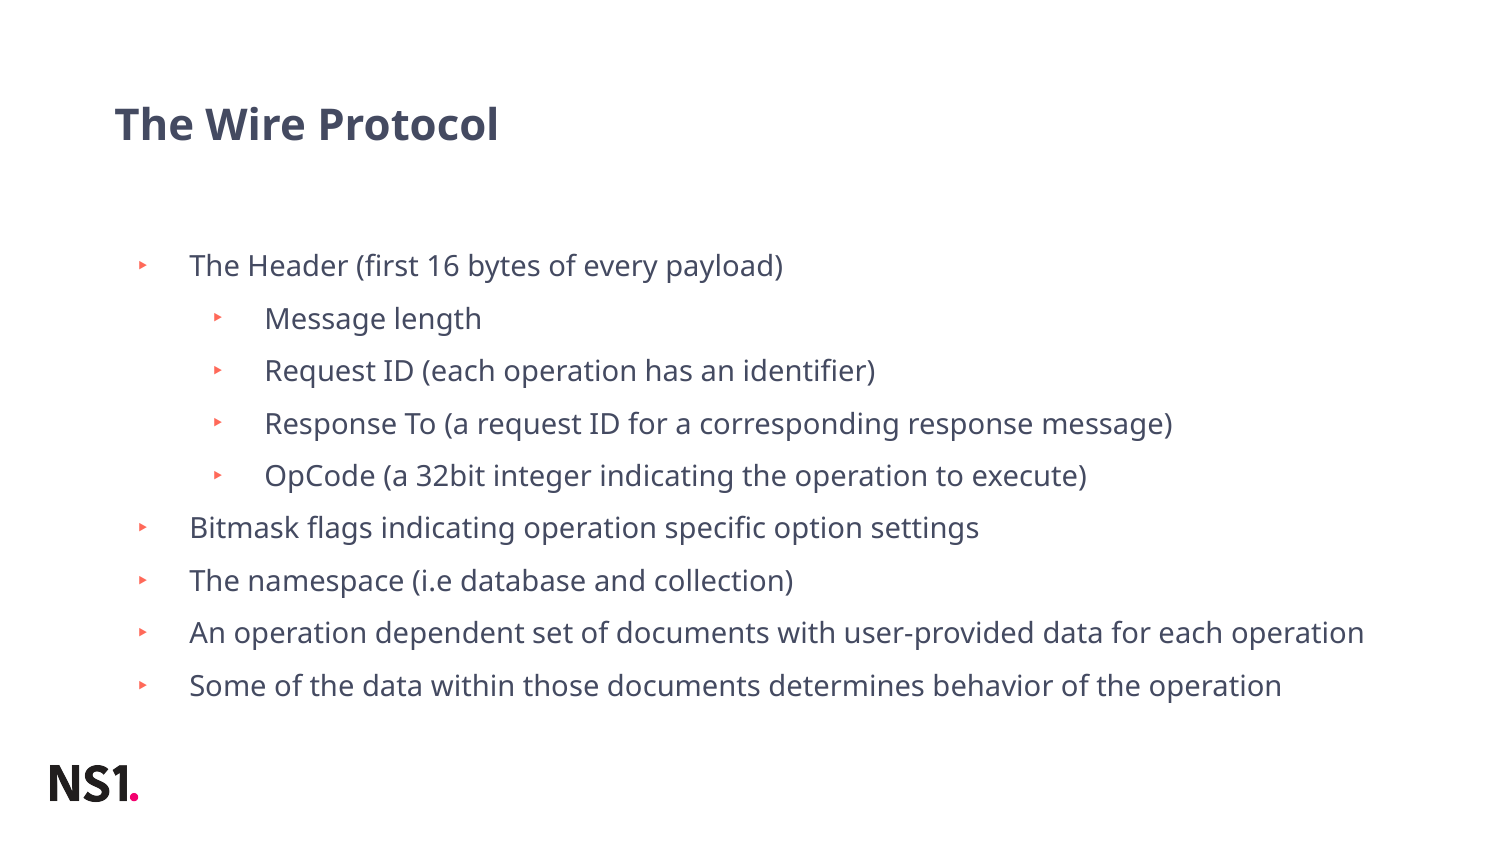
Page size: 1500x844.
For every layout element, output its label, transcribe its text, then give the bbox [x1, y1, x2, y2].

title The Wire Protocol [103, 44, 1397, 208]
list The Header (first 16 bytes of every payload) Message length Request ID (each operation has an identifier) Response To (a request ID for a corresponding response message) OpCode (a 32bit integer indicating the operation to execute) Bitmask flags indicating operation specific option settings The namespace (i.e database and collection) An operation dependent set of documents with user-provided data for each operation Some of the data within those documents determines behavior of the operation [103, 224, 1397, 737]
picture [46, 761, 140, 805]
